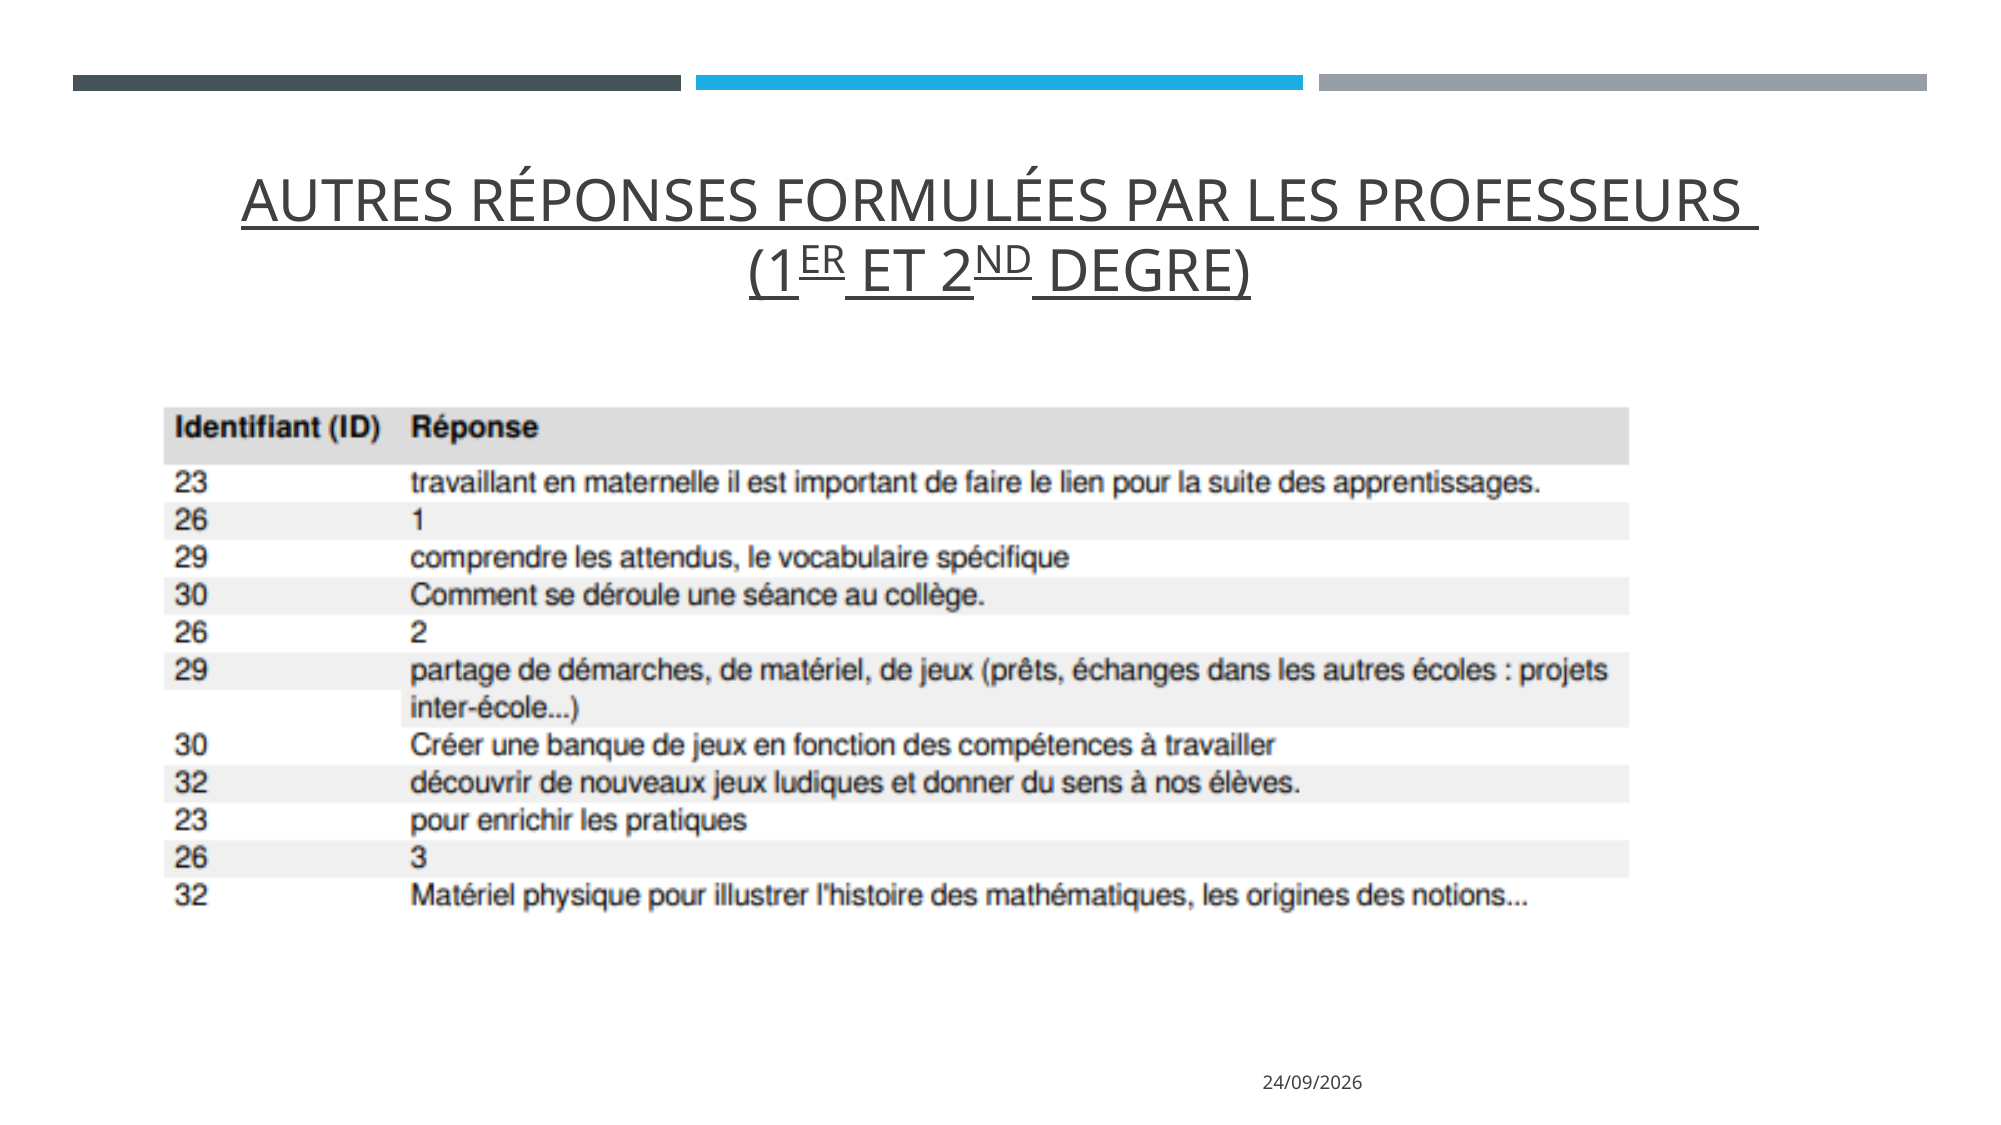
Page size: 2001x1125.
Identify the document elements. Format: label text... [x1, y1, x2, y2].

picture [132, 398, 1820, 971]
text_box 21/10/2021 [1247, 1053, 1715, 1114]
title Autres réponses formulées par les professeurs (1er et 2nd degre) [95, 115, 1905, 311]
